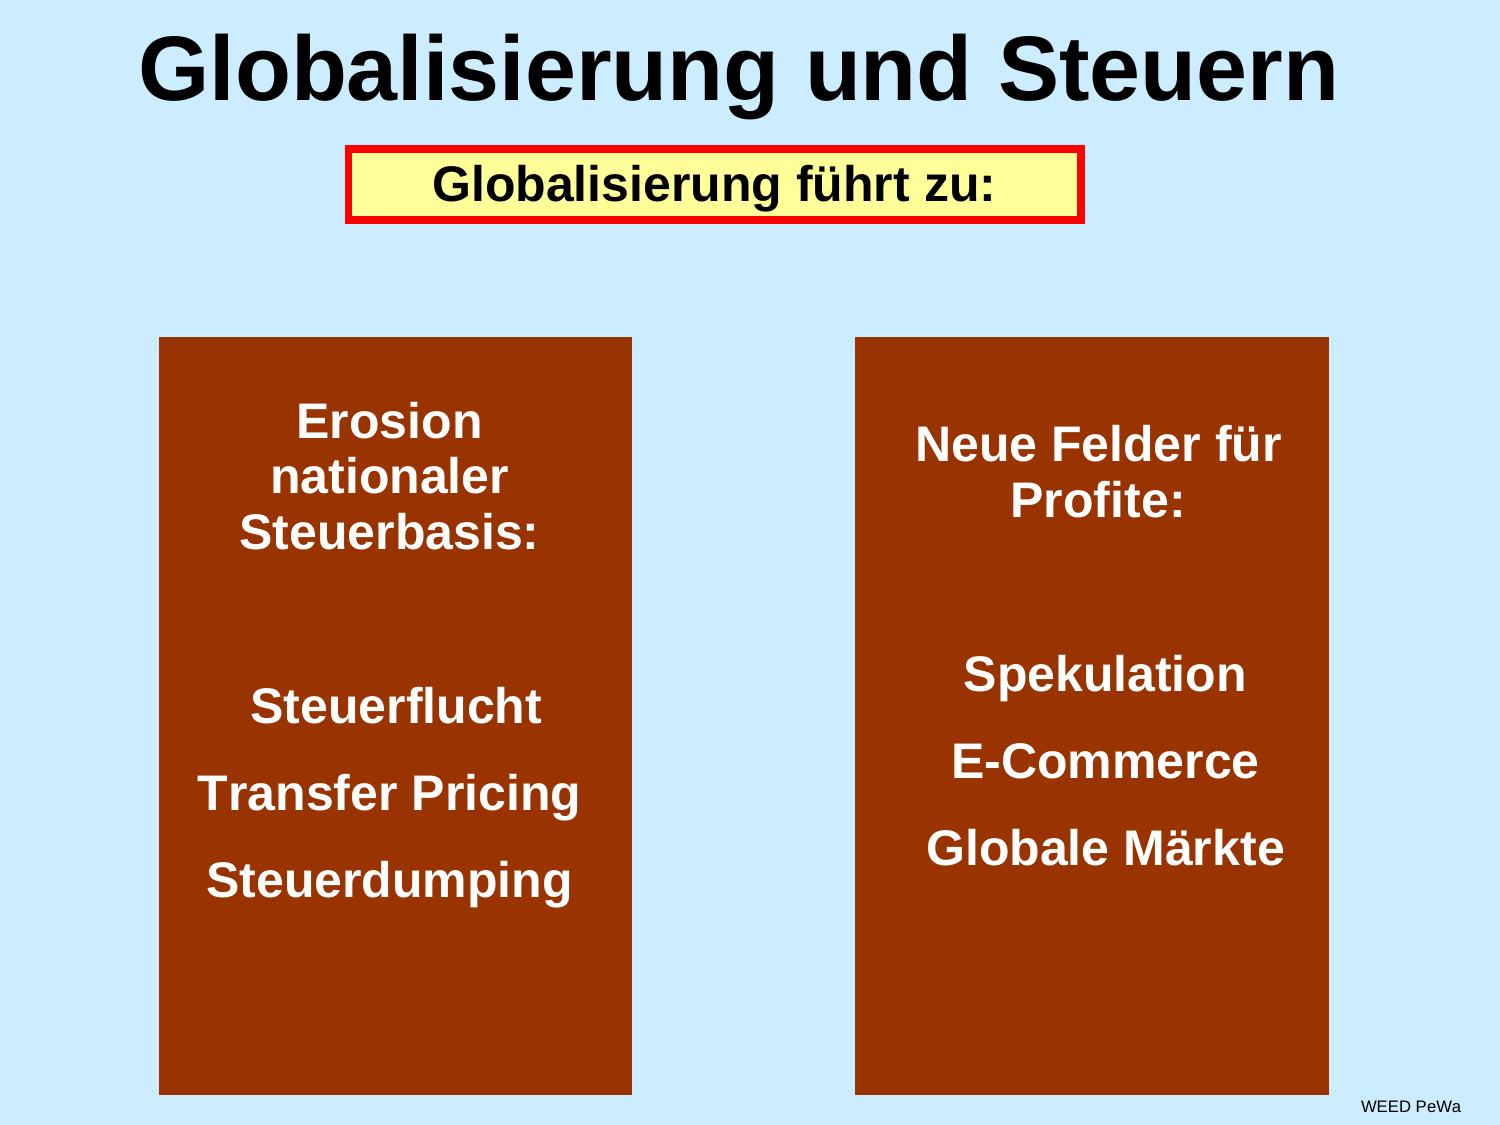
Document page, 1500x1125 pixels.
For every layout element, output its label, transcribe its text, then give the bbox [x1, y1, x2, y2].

text_box Globalisierung führt zu: [348, 148, 1081, 221]
text_box Neue Felder für Profite: Spekulation E-Commerce Globale Märkte [879, 408, 1318, 884]
title Globalisierung und Steuern [64, 0, 1415, 138]
text_box [856, 337, 1329, 1094]
text_box [159, 337, 632, 1094]
text_box Erosion nationaler Steuerbasis: Steuerflucht Transfer Pricing Steuerdumping [171, 385, 609, 917]
text_box WEED PeWa [1346, 1089, 1500, 1125]
